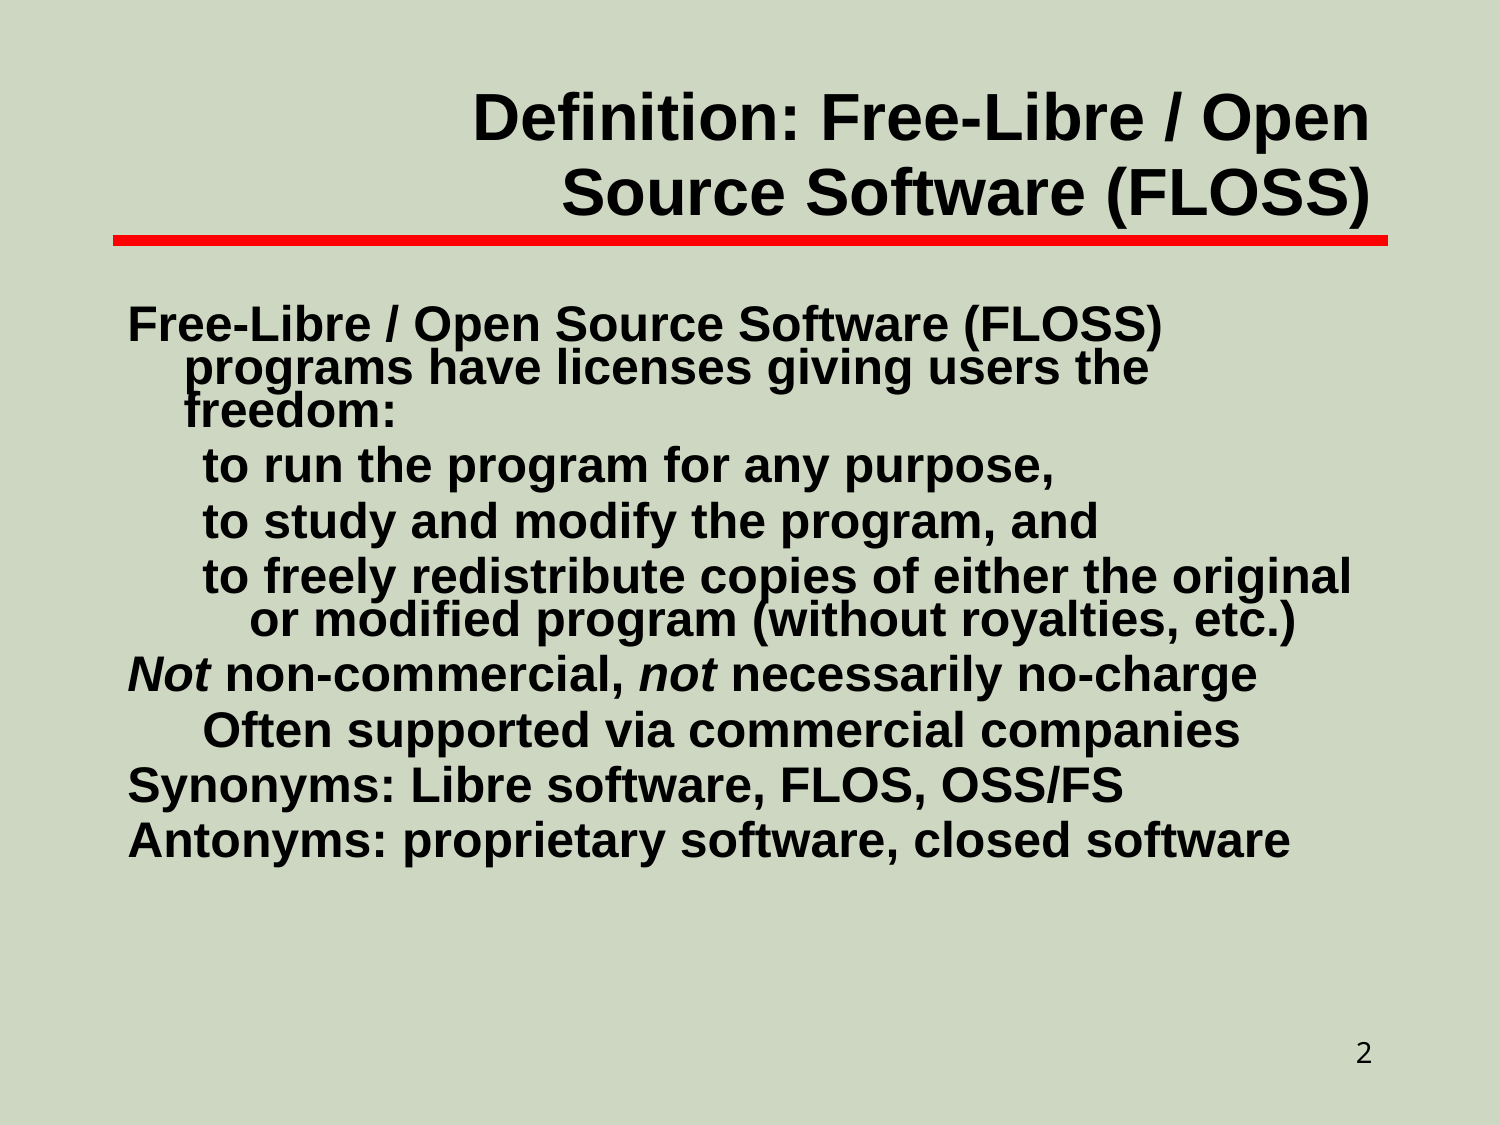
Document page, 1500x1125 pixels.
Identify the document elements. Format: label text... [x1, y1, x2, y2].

title Definition: Free-Libre / Open Source Software (FLOSS) [216, 72, 1388, 238]
list Free-Libre / Open Source Software (FLOSS) programs have licenses giving users the freedom: to run the program for any purpose, to study and modify the program, and to freely redistribute copies of either the original or modified program (without royalties, etc.) Not non-commercial, not necessarily no-charge Often supported via commercial companies Synonyms: Libre software, FLOS, OSS/FS Antonyms: proprietary software, closed software [112, 299, 1388, 1000]
